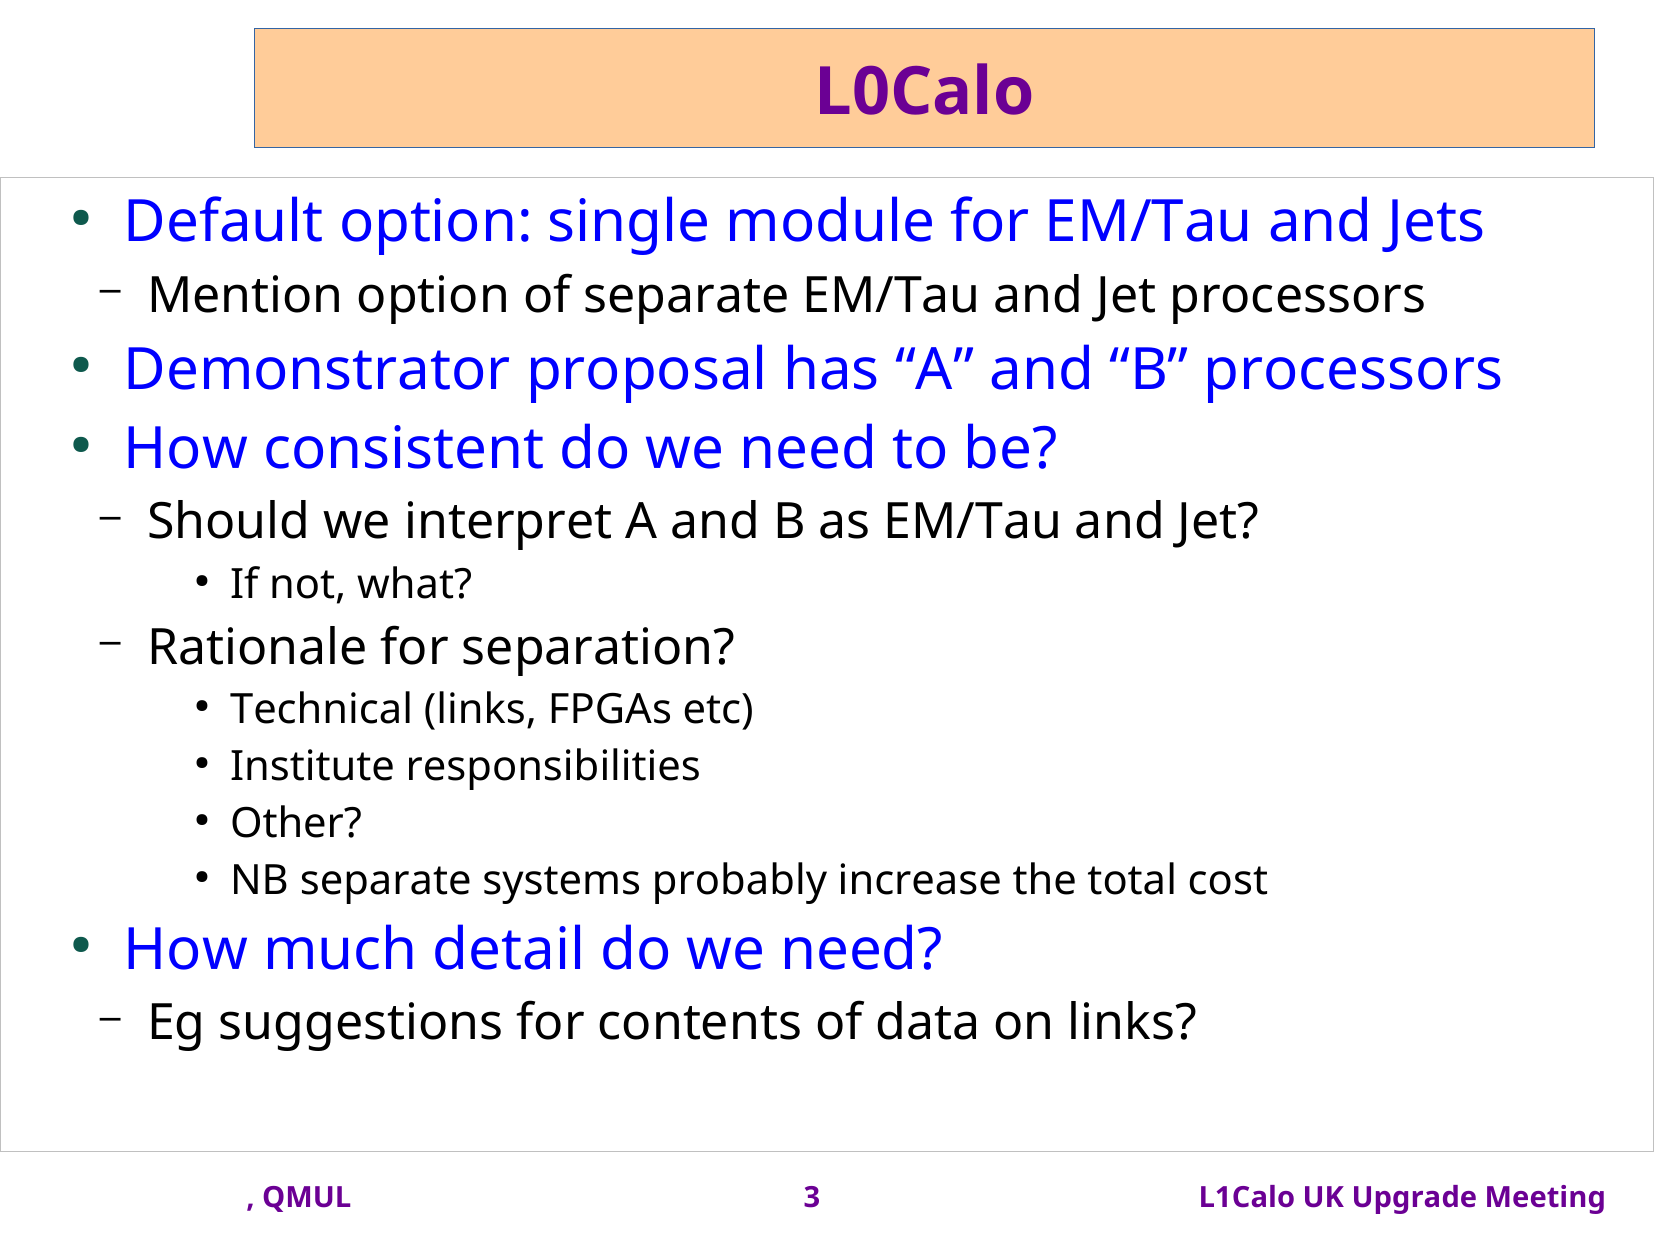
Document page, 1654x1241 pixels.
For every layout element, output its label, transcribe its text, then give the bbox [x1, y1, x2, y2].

title L0Calo [254, 28, 1595, 148]
list Default option: single module for EM/Tau and Jets Mention option of separate EM/Tau and Jet processors Demonstrator proposal has “A” and “B” processors How consistent do we need to be? Should we interpret A and B as EM/Tau and Jet? If not, what? Rationale for separation? Technical (links, FPGAs etc) Institute responsibilities Other? NB separate systems probably increase the total cost How much detail do we need? Eg suggestions for contents of data on links? [52, 179, 1635, 1138]
